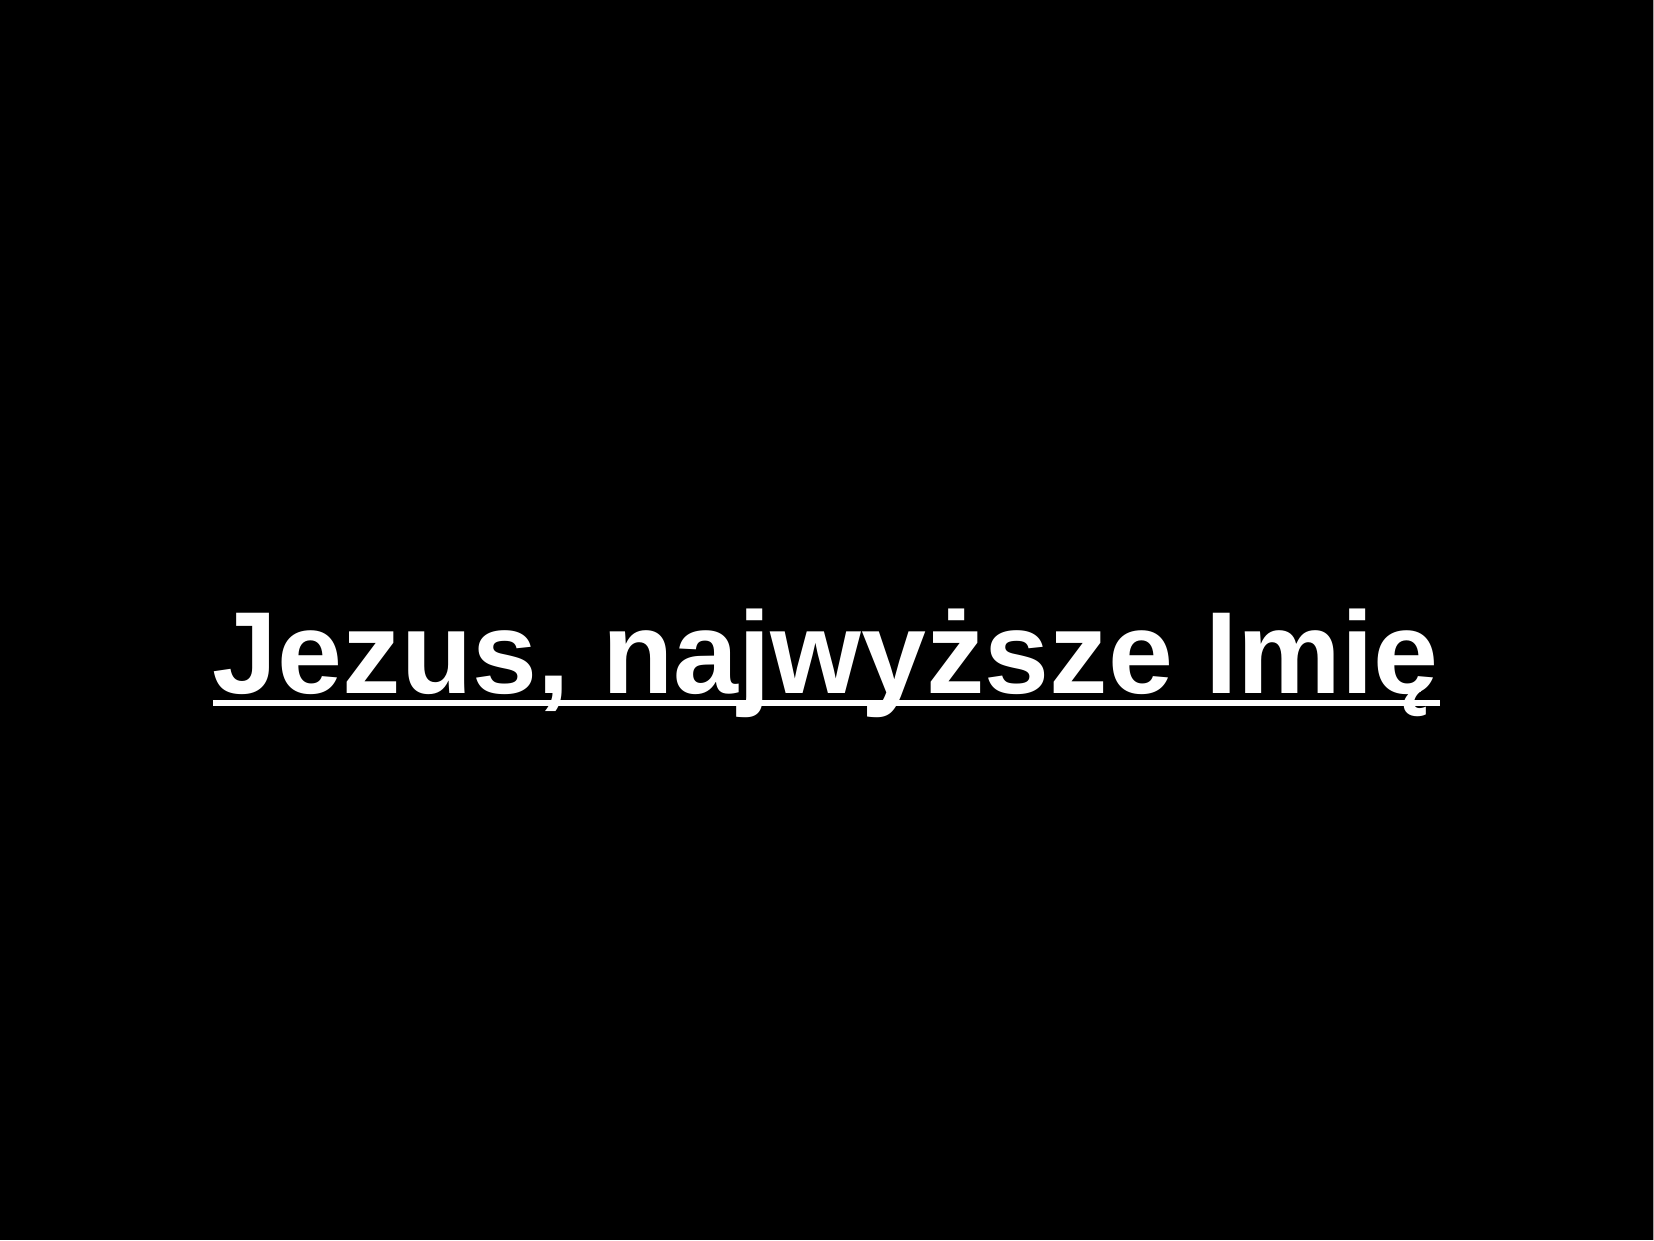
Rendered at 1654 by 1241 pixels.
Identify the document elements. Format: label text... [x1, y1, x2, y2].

subtitle Jezus, najwyższe Imię [0, 0, 1654, 1241]
